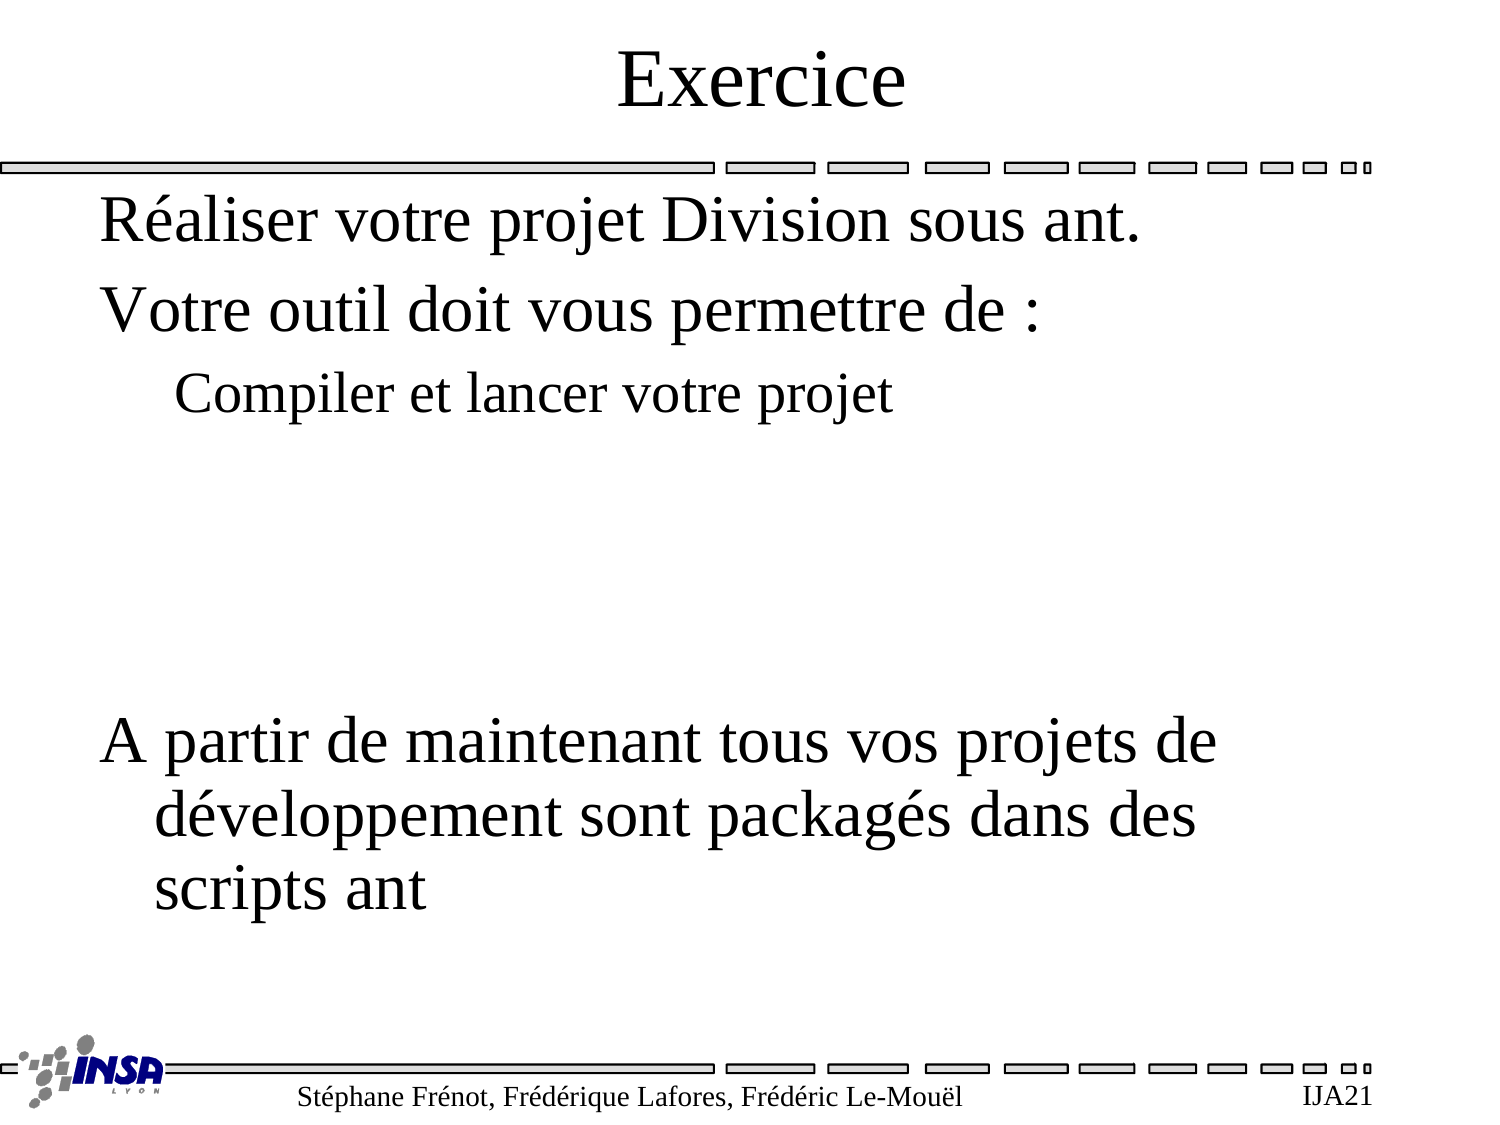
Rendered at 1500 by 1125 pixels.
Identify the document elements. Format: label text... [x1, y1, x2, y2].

list Réaliser votre projet Division sous ant. Votre outil doit vous permettre de : Compiler et lancer votre projet A partir de maintenant tous vos projets de développement sont packagés dans des scripts ant [99, 186, 1375, 1012]
title Exercice [124, 0, 1400, 162]
